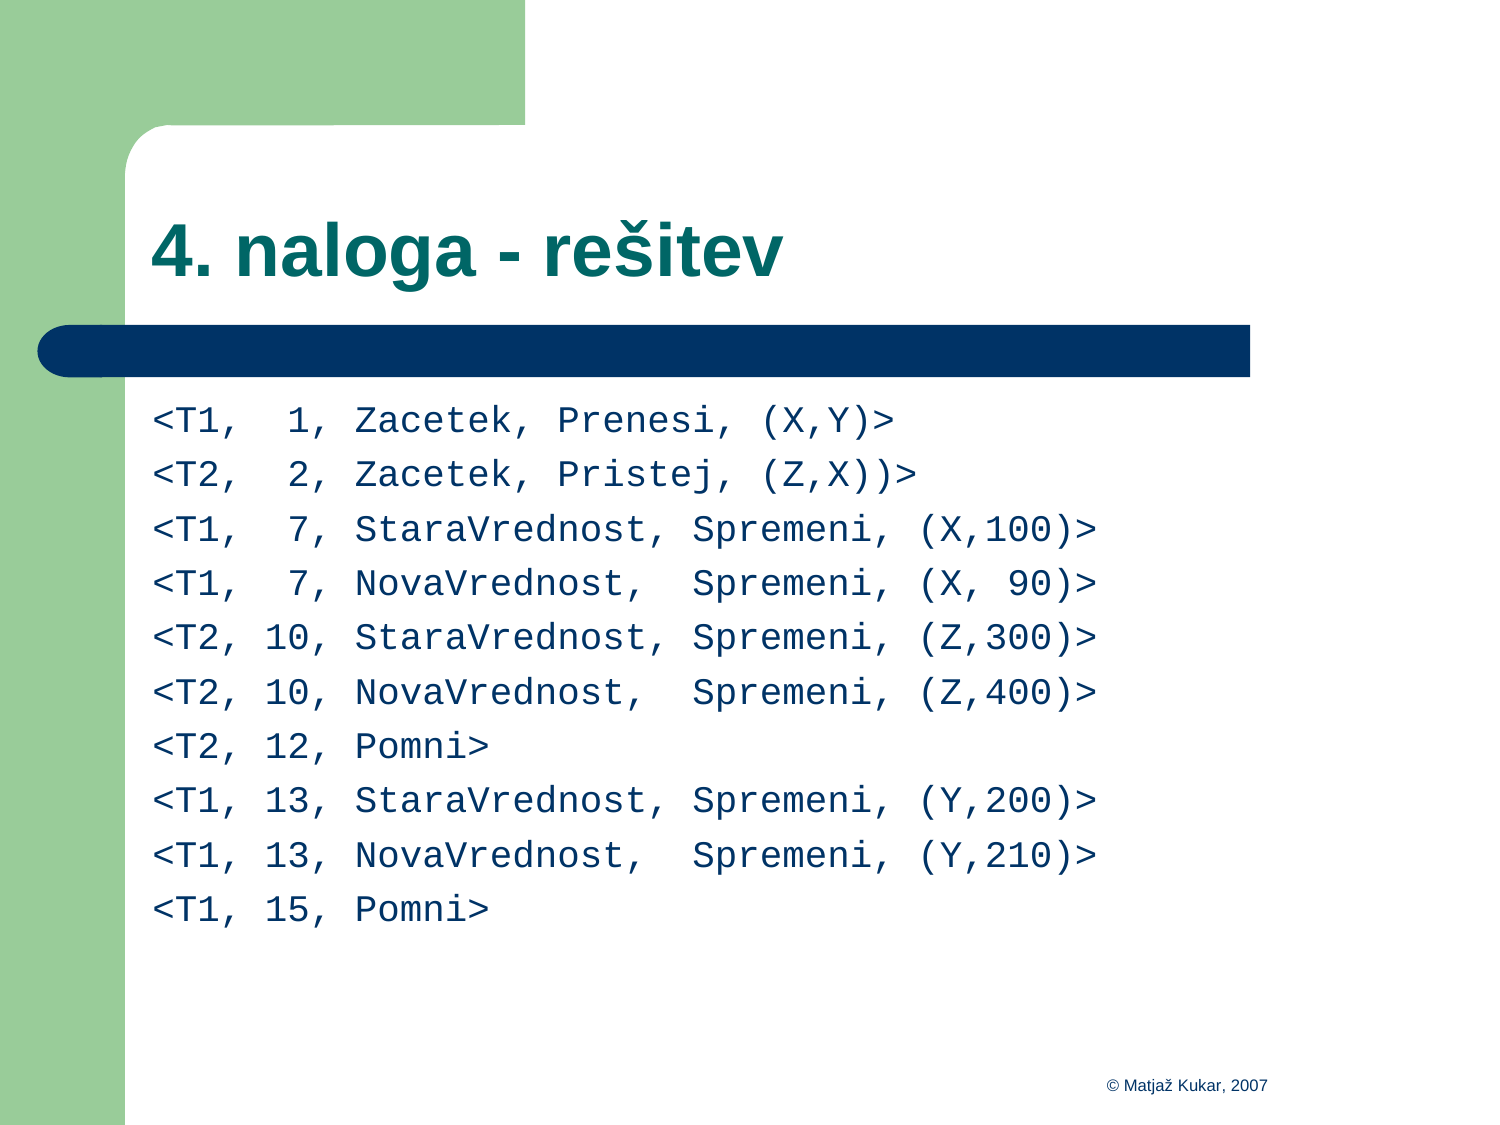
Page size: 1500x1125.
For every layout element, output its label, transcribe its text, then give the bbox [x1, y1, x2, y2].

list <T1, 1, Zacetek, Prenesi, (X,Y)> <T2, 2, Zacetek, Pristej, (Z,X))> <T1, 7, StaraVrednost, Spremeni, (X,100)> <T1, 7, NovaVrednost, Spremeni, (X, 90)> <T2, 10, StaraVrednost, Spremeni, (Z,300)> <T2, 10, NovaVrednost, Spremeni, (Z,400)> <T2, 12, Pomni> <T1, 13, StaraVrednost, Spremeni, (Y,200)> <T1, 13, NovaVrednost, Spremeni, (Y,210)> <T1, 15, Pomni> [137, 387, 1400, 999]
title 4. naloga - rešitev [136, 136, 1414, 301]
text_box © Matjaž Kukar, 2007 [949, 1025, 1426, 1103]
